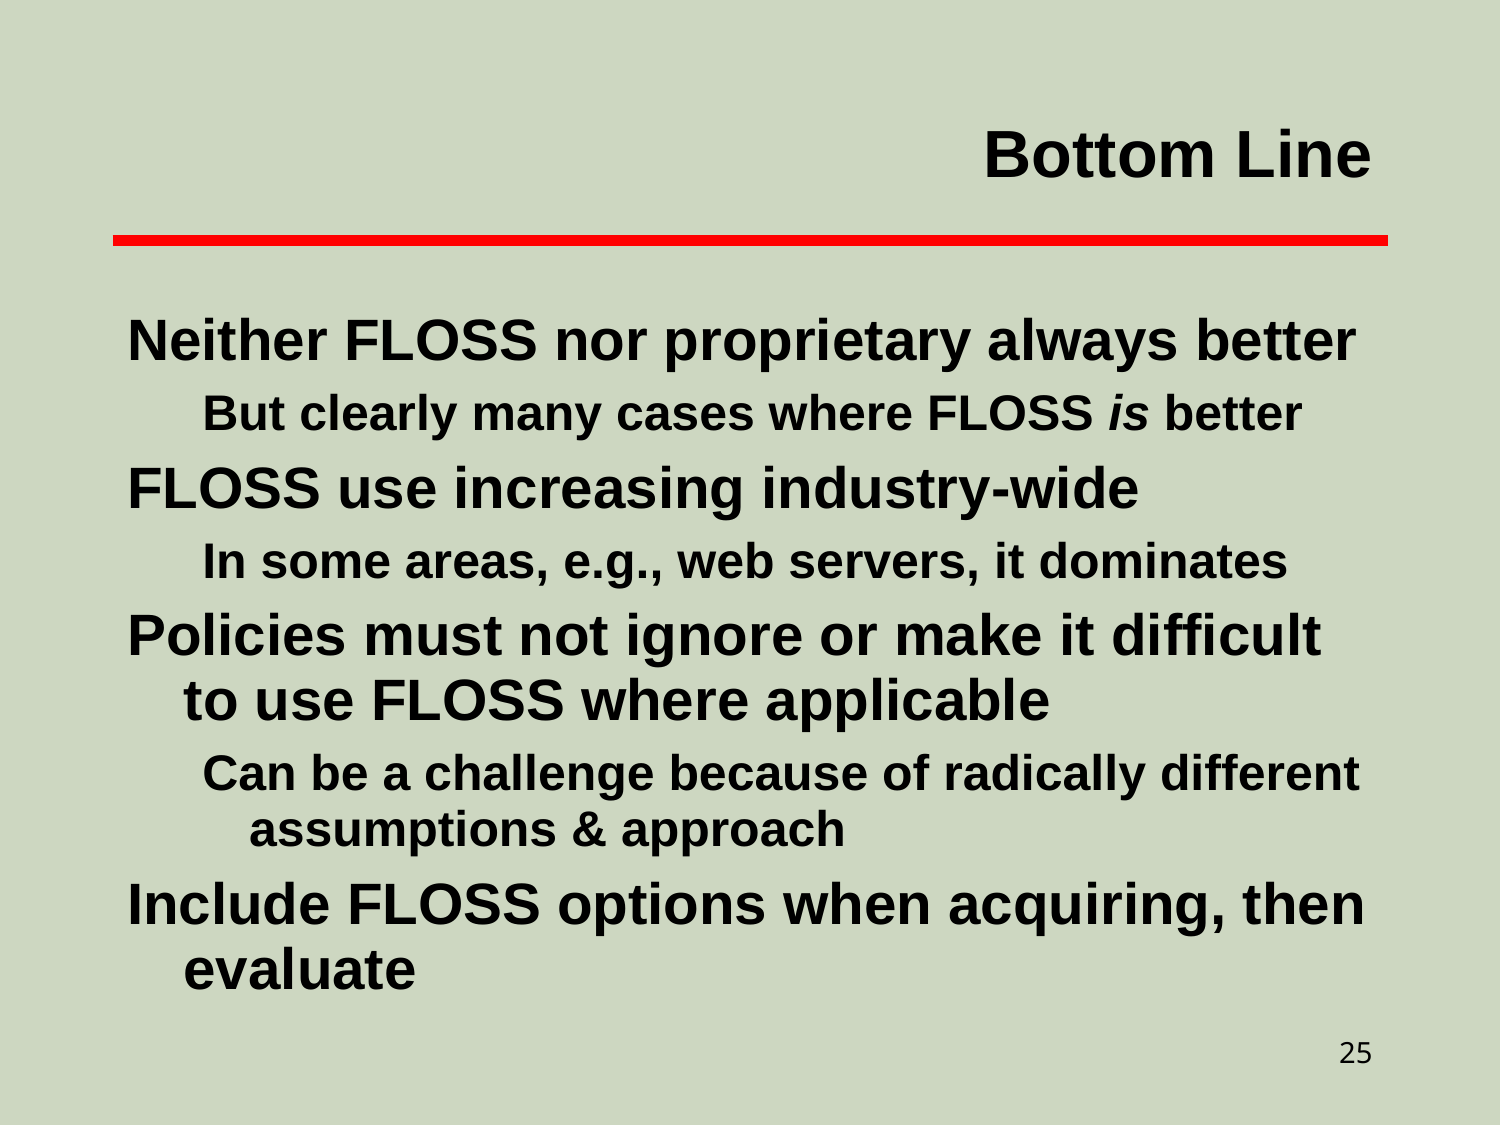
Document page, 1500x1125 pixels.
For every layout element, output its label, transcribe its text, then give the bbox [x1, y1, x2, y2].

title Bottom Line [337, 85, 1388, 224]
list Neither FLOSS nor proprietary always better But clearly many cases where FLOSS is better FLOSS use increasing industry-wide In some areas, e.g., web servers, it dominates Policies must not ignore or make it difficult to use FLOSS where applicable Can be a challenge because of radically different assumptions & approach Include FLOSS options when acquiring, then evaluate [112, 299, 1388, 1075]
